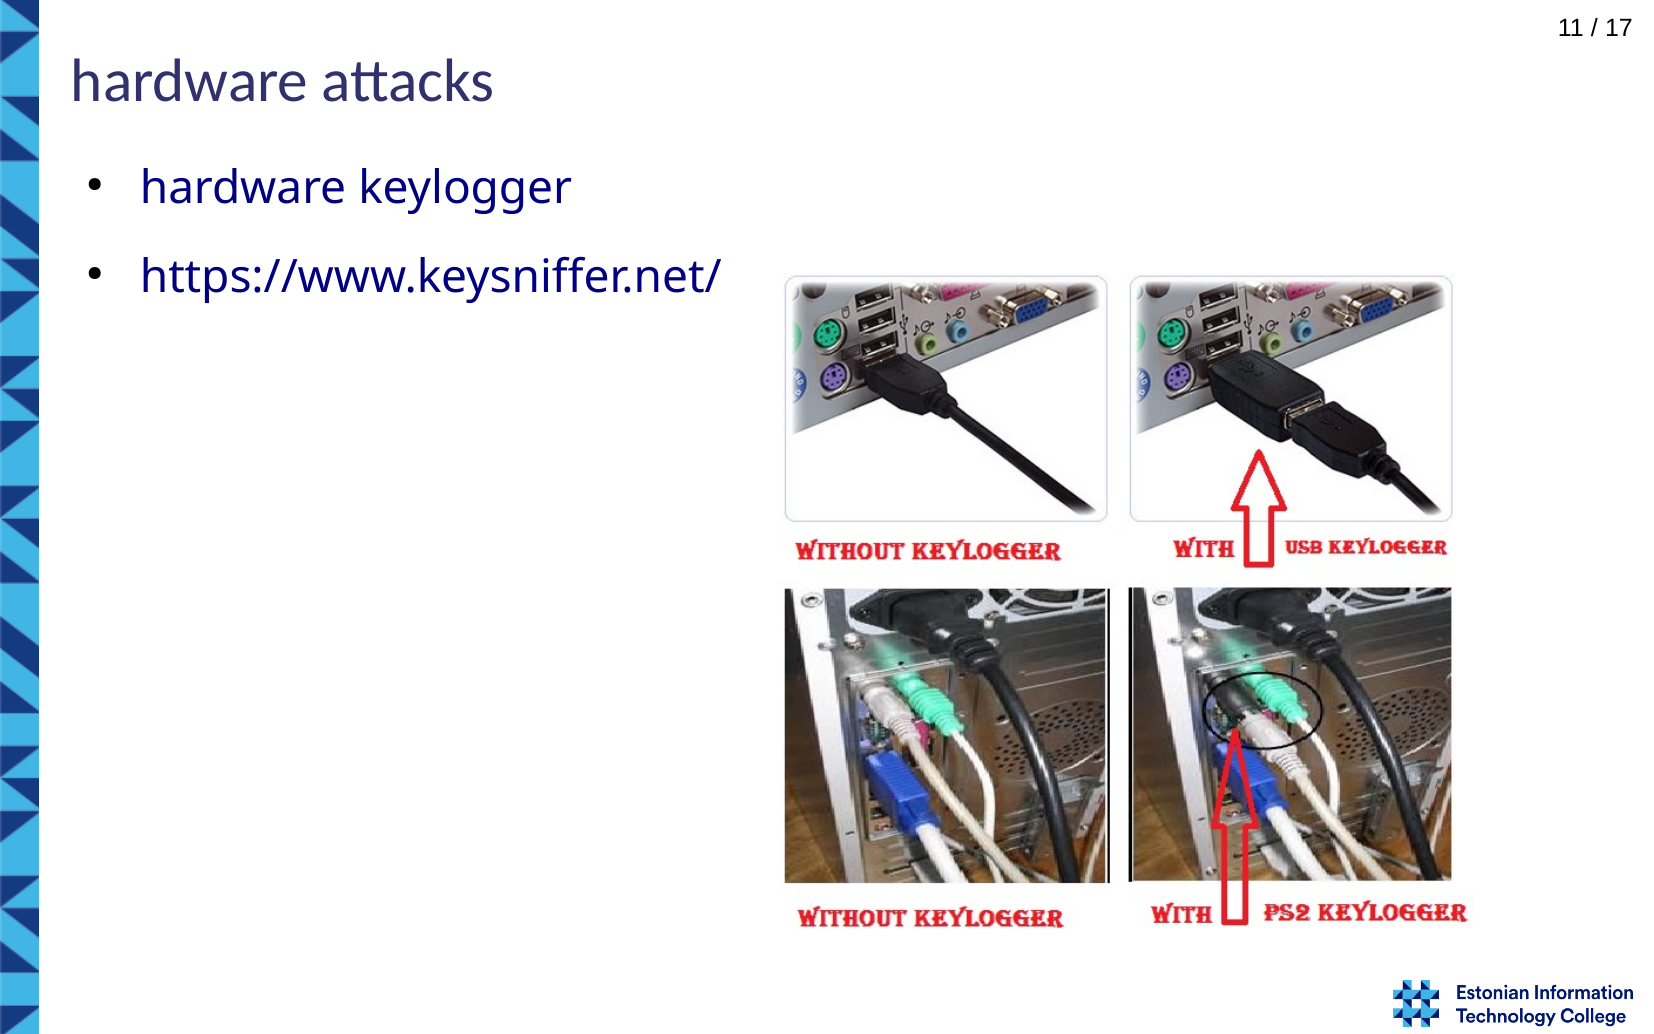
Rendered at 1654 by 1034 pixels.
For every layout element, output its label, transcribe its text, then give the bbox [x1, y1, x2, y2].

title hardware attacks [70, 41, 1630, 130]
picture [1393, 980, 1633, 1027]
picture [779, 271, 1489, 957]
list hardware keylogger https://www.keysniffer.net/ [68, 153, 1630, 957]
